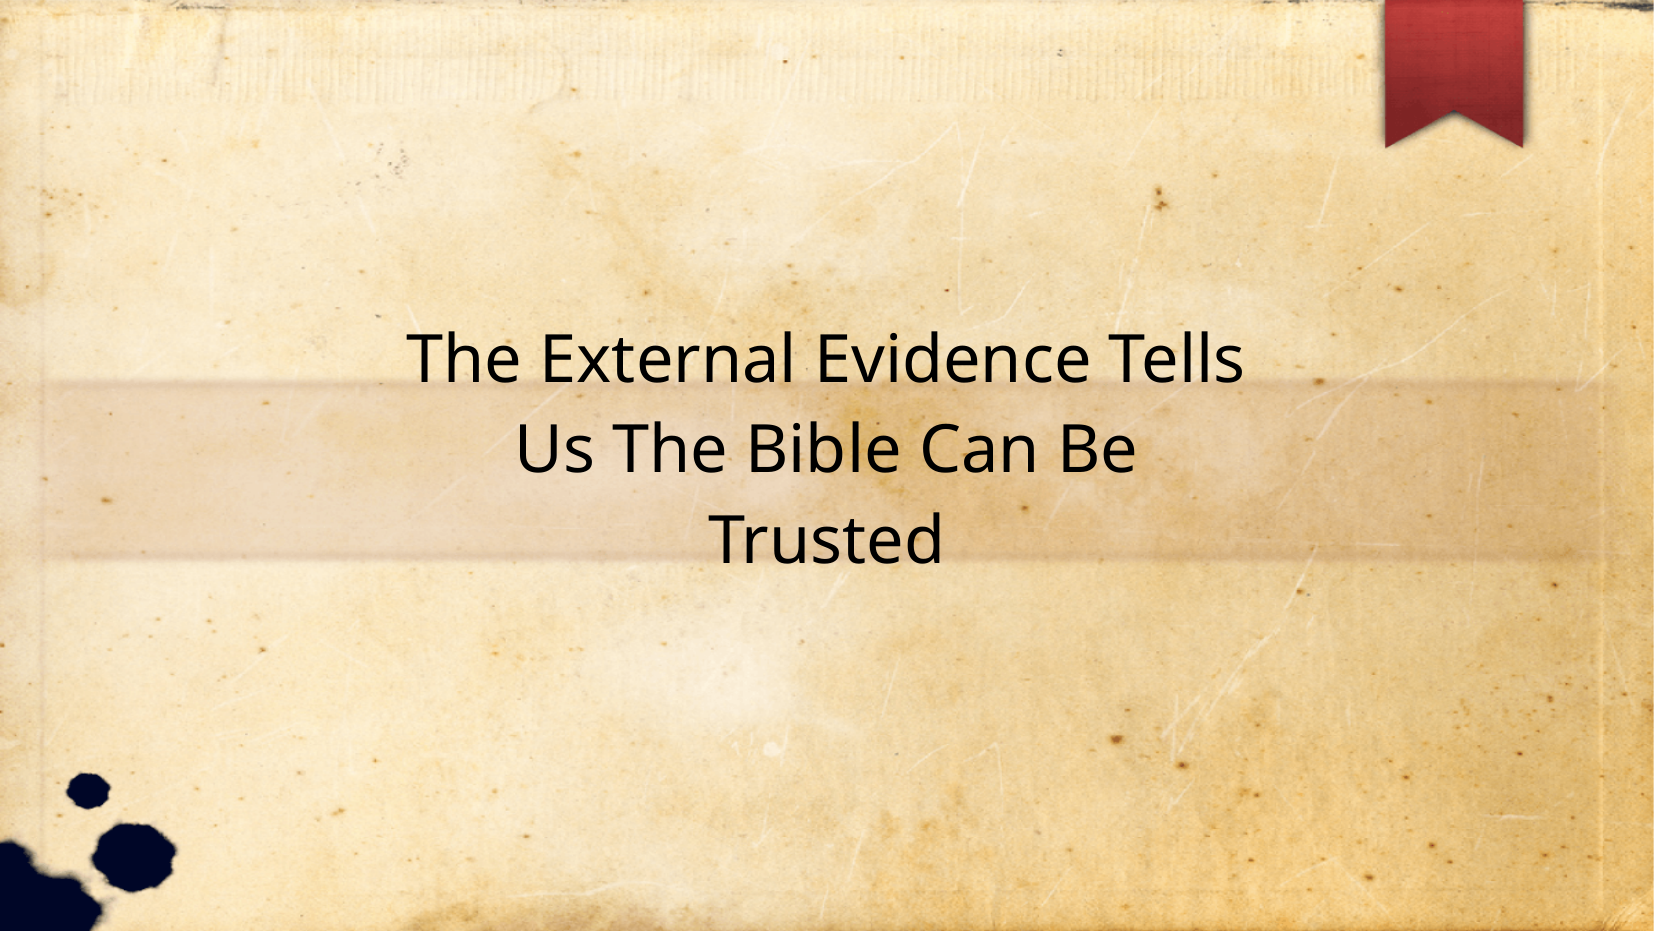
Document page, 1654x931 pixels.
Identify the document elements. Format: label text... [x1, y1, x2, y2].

title The External Evidence Tells Us The Bible Can Be Trusted [389, 295, 1264, 599]
picture [0, 0, 1654, 931]
